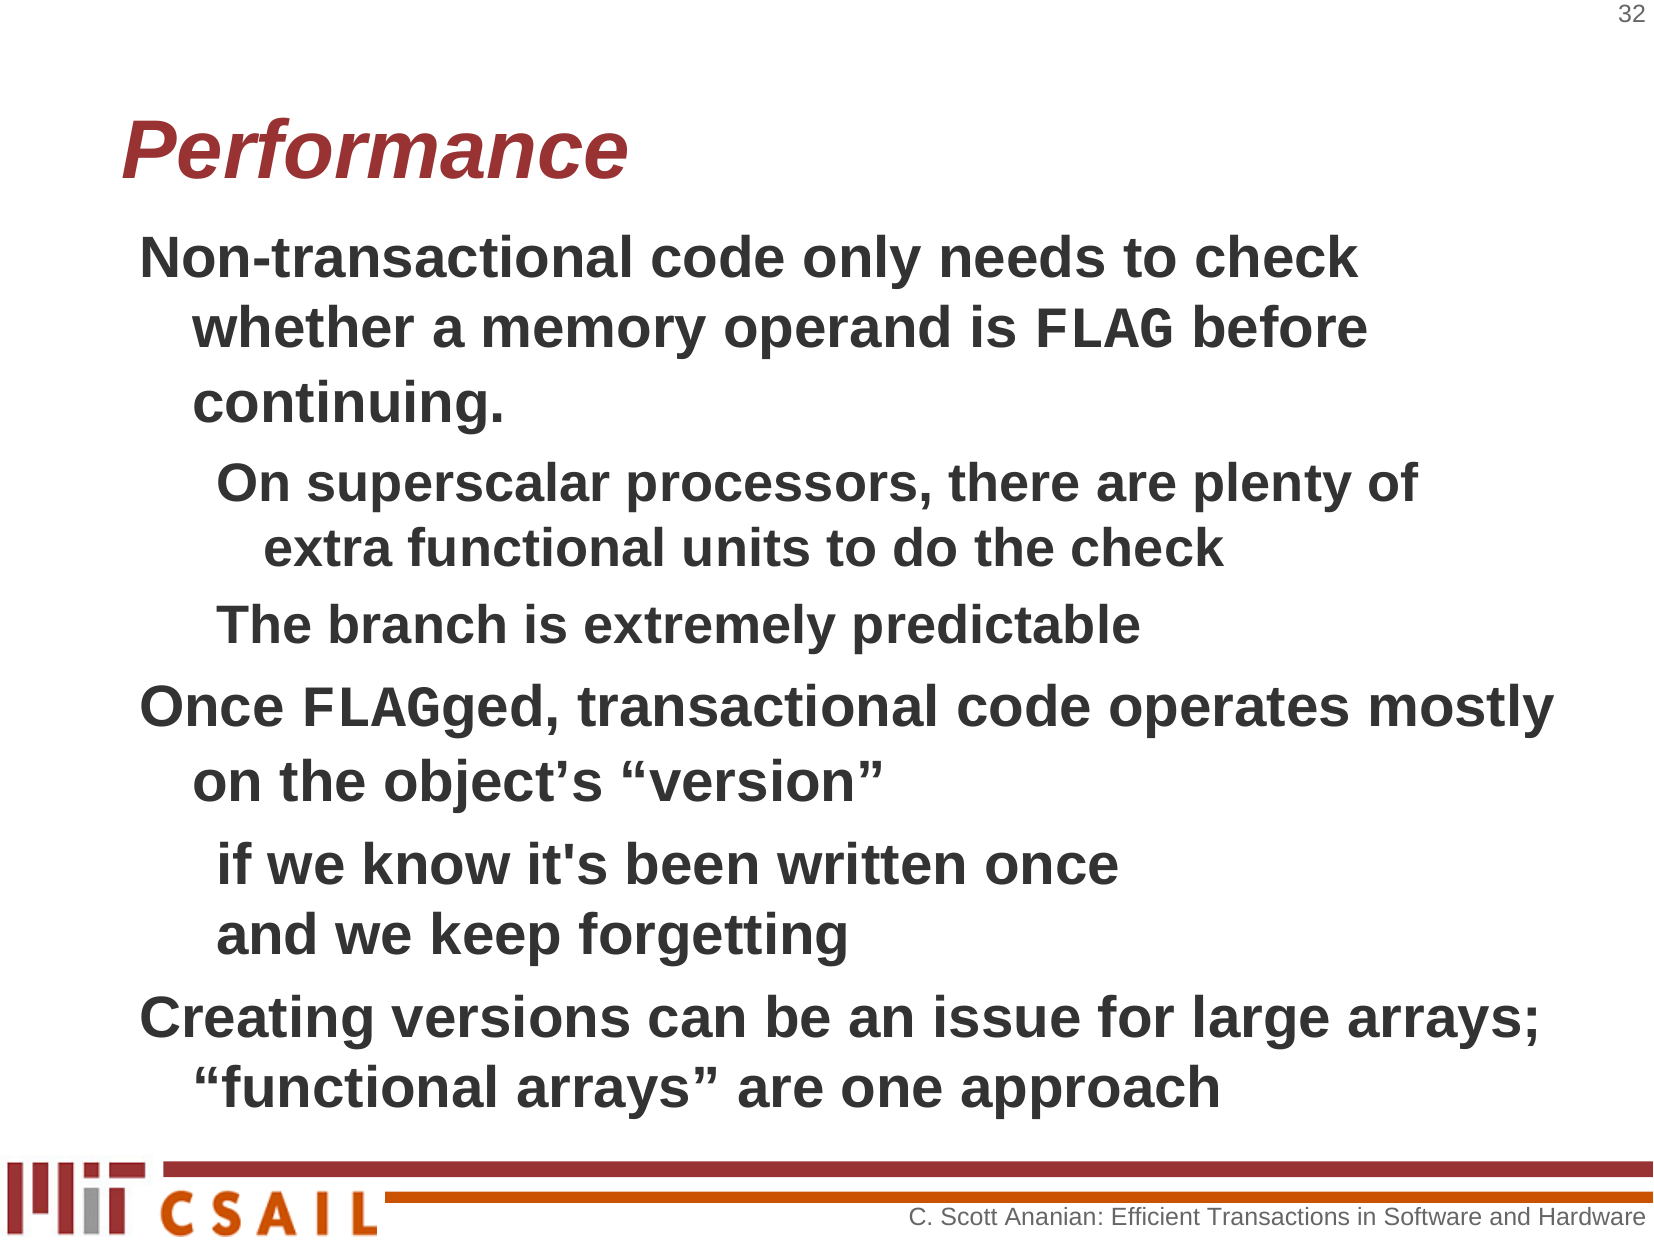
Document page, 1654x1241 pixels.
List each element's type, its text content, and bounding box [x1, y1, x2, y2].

title Performance [121, 46, 1534, 220]
list Non-transactional code only needs to check whether a memory operand is FLAG before continuing. On superscalar processors, there are plenty of extra functional units to do the check The branch is extremely predictable Once FLAGged, transactional code operates mostly on the object’s “version” if we know it's been written once and we keep forgetting Creating versions can be an issue for large arrays; “functional arrays” are one approach [121, 220, 1560, 1133]
picture [0, 1155, 377, 1237]
